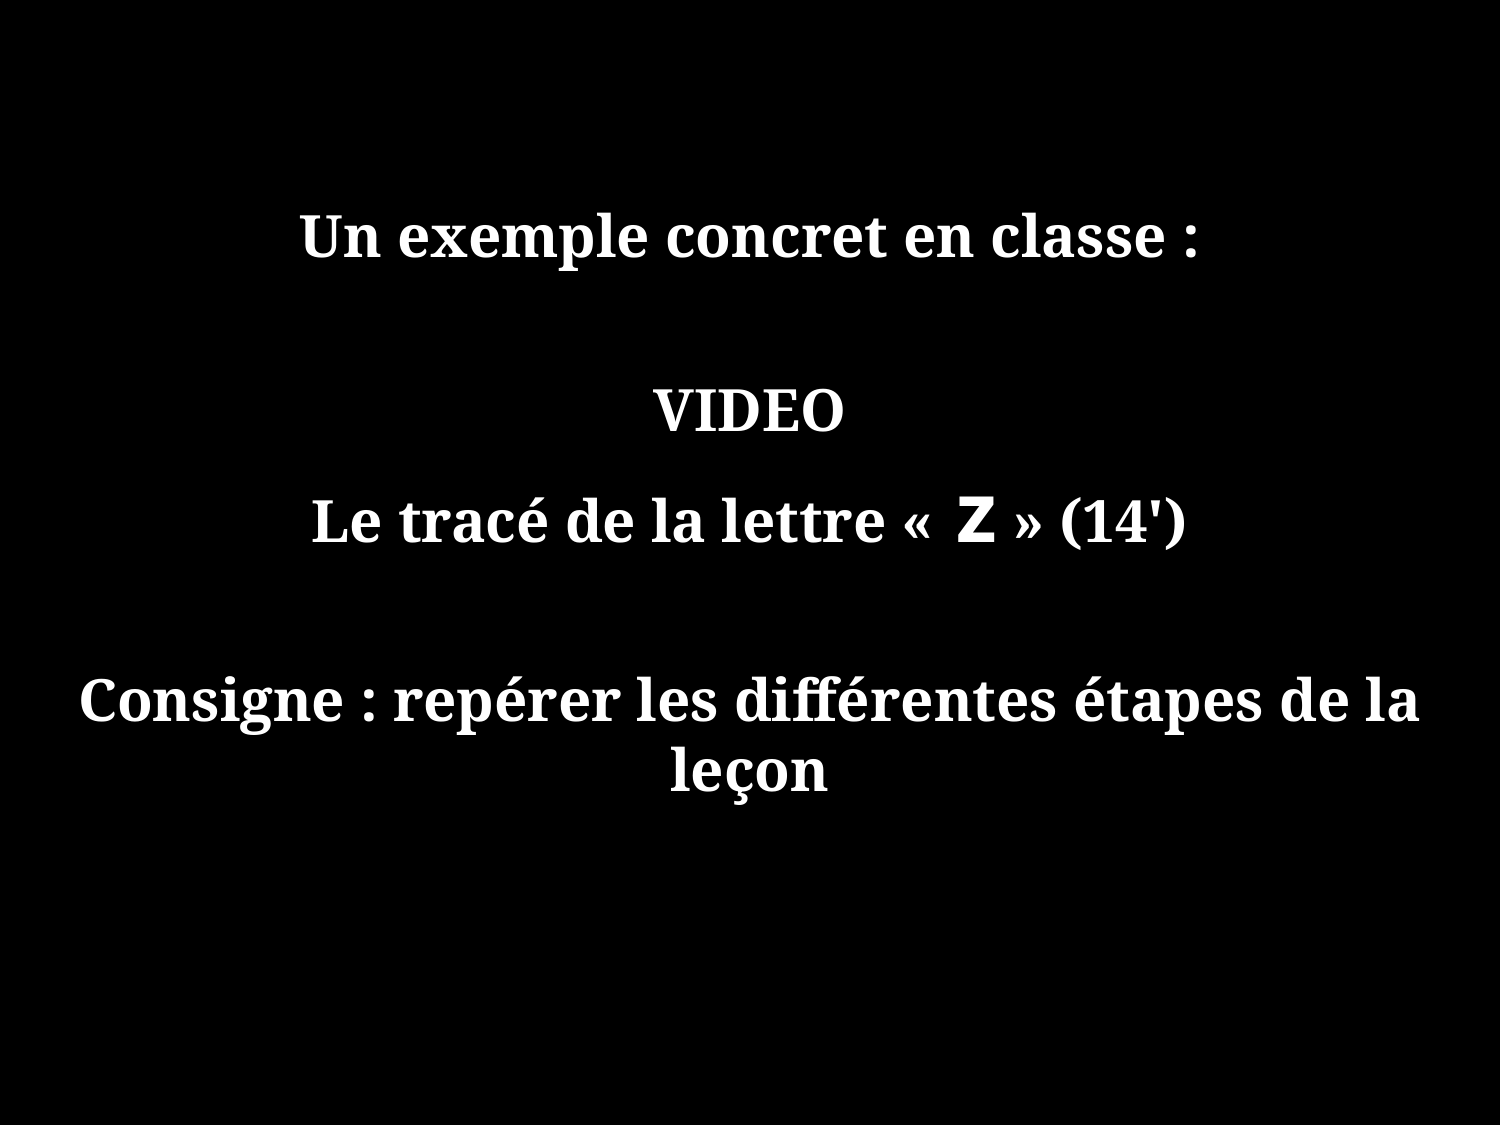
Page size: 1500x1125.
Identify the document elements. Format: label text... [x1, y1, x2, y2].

subtitle Un exemple concret en classe : VIDEO Le tracé de la lettre « z » (14') Consigne : repérer les différentes étapes de la leçon [23, 23, 1477, 1087]
